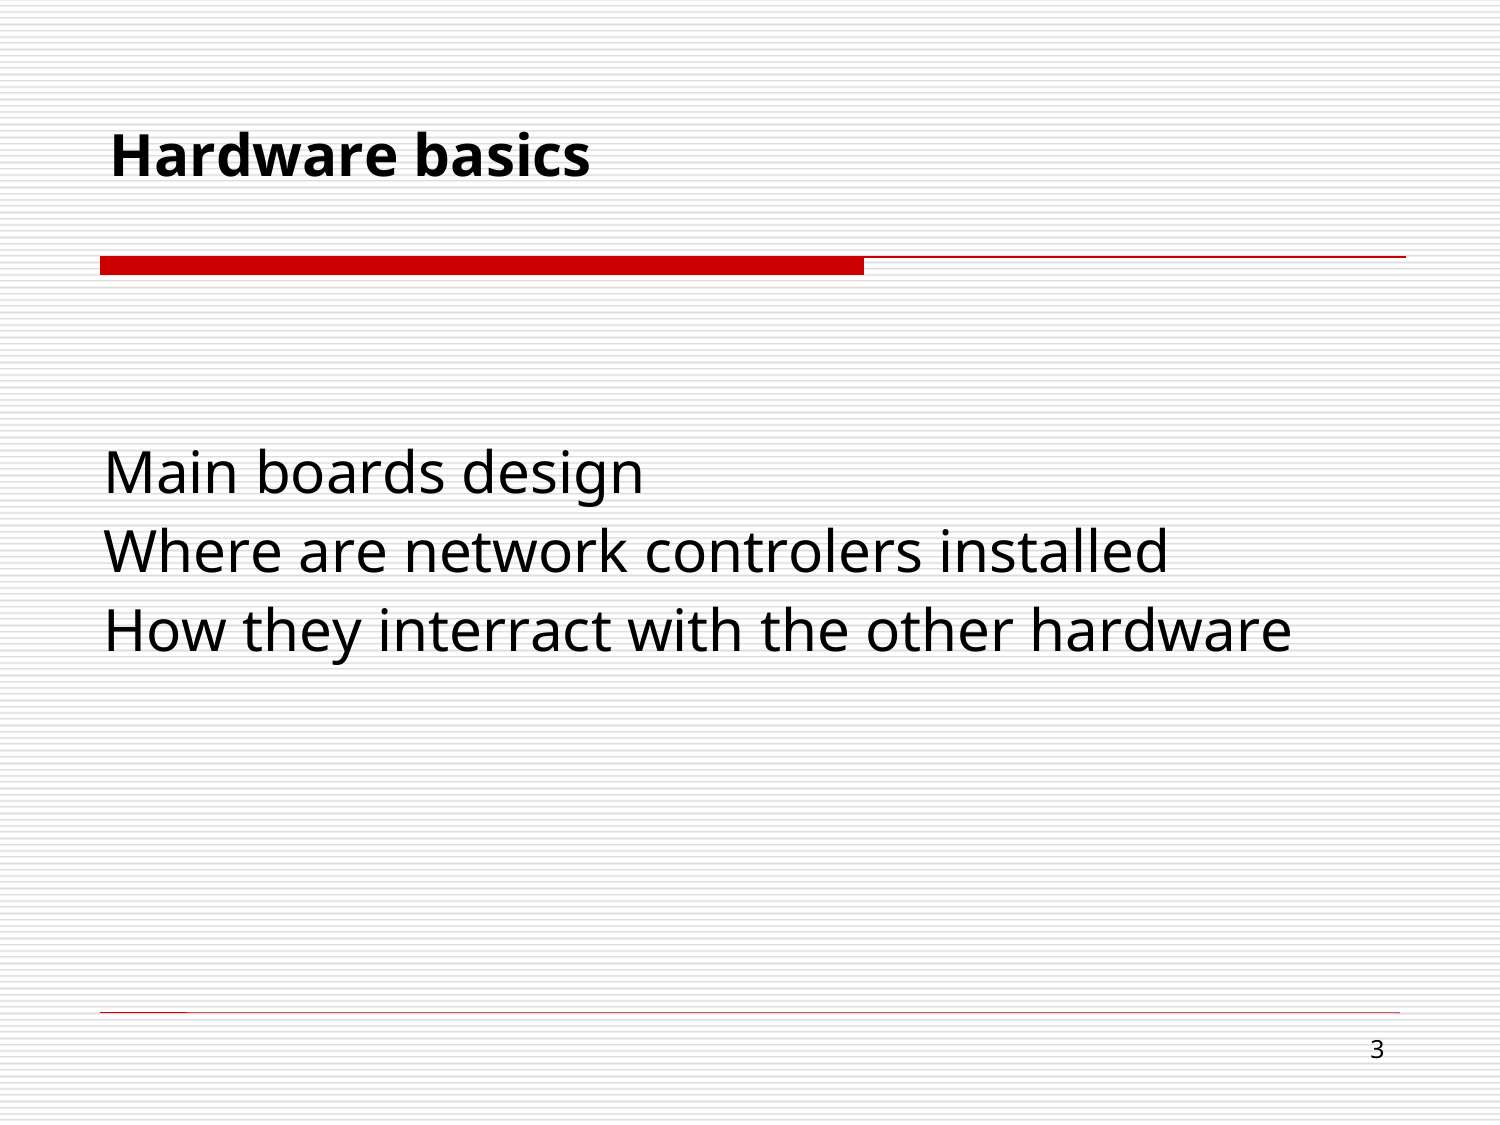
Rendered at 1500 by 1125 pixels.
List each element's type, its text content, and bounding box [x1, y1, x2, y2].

text_box Main boards design Where are network controlers installed How they interract with the other hardware [88, 243, 1364, 756]
title Hardware basics [95, 57, 1371, 201]
picture [0, 0, 1500, 1125]
